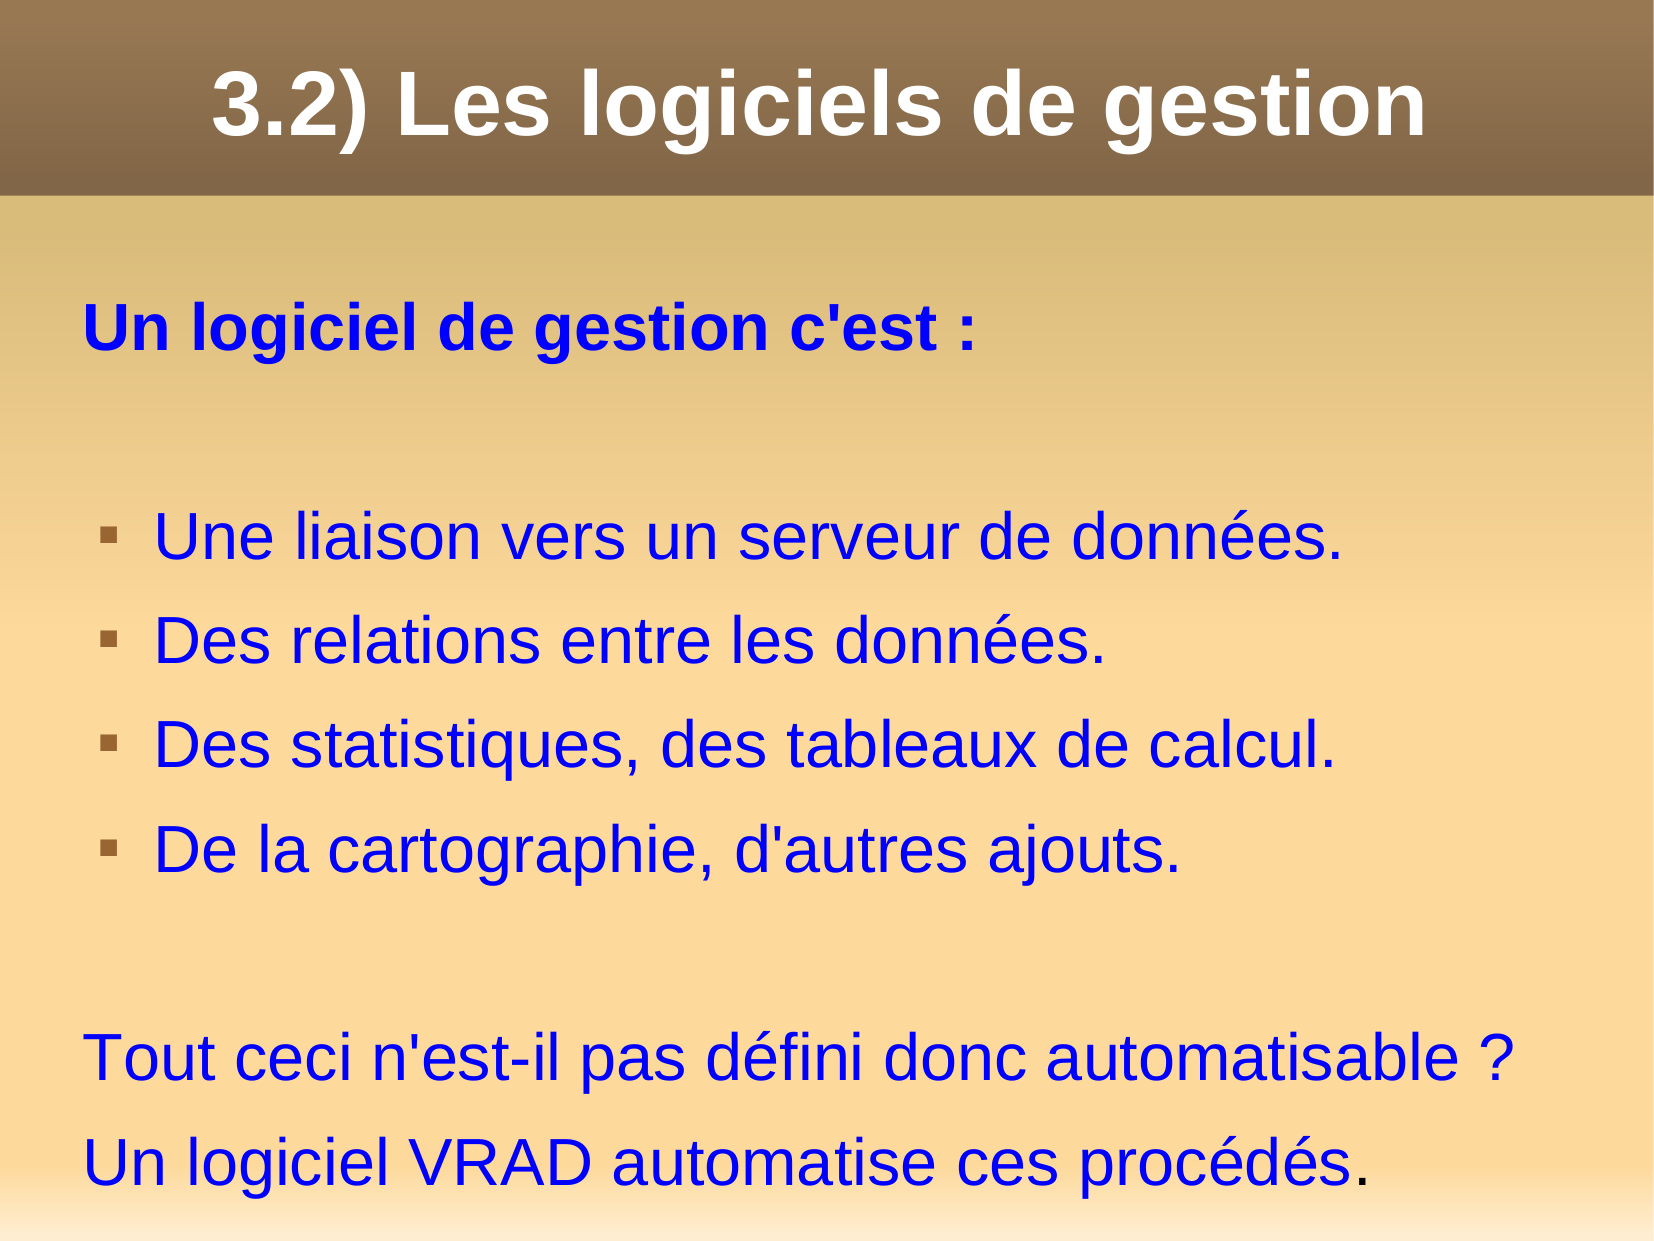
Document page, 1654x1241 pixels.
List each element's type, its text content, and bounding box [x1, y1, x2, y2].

picture [0, 0, 1654, 1241]
list Un logiciel de gestion c'est : Une liaison vers un serveur de données. Des relations entre les données. Des statistiques, des tableaux de calcul. De la cartographie, d'autres ajouts. Tout ceci n'est-il pas défini donc automatisable ? Un logiciel VRAD automatise ces procédés. [82, 290, 1571, 1200]
title 3.2) Les logiciels de gestion [76, 7, 1565, 200]
